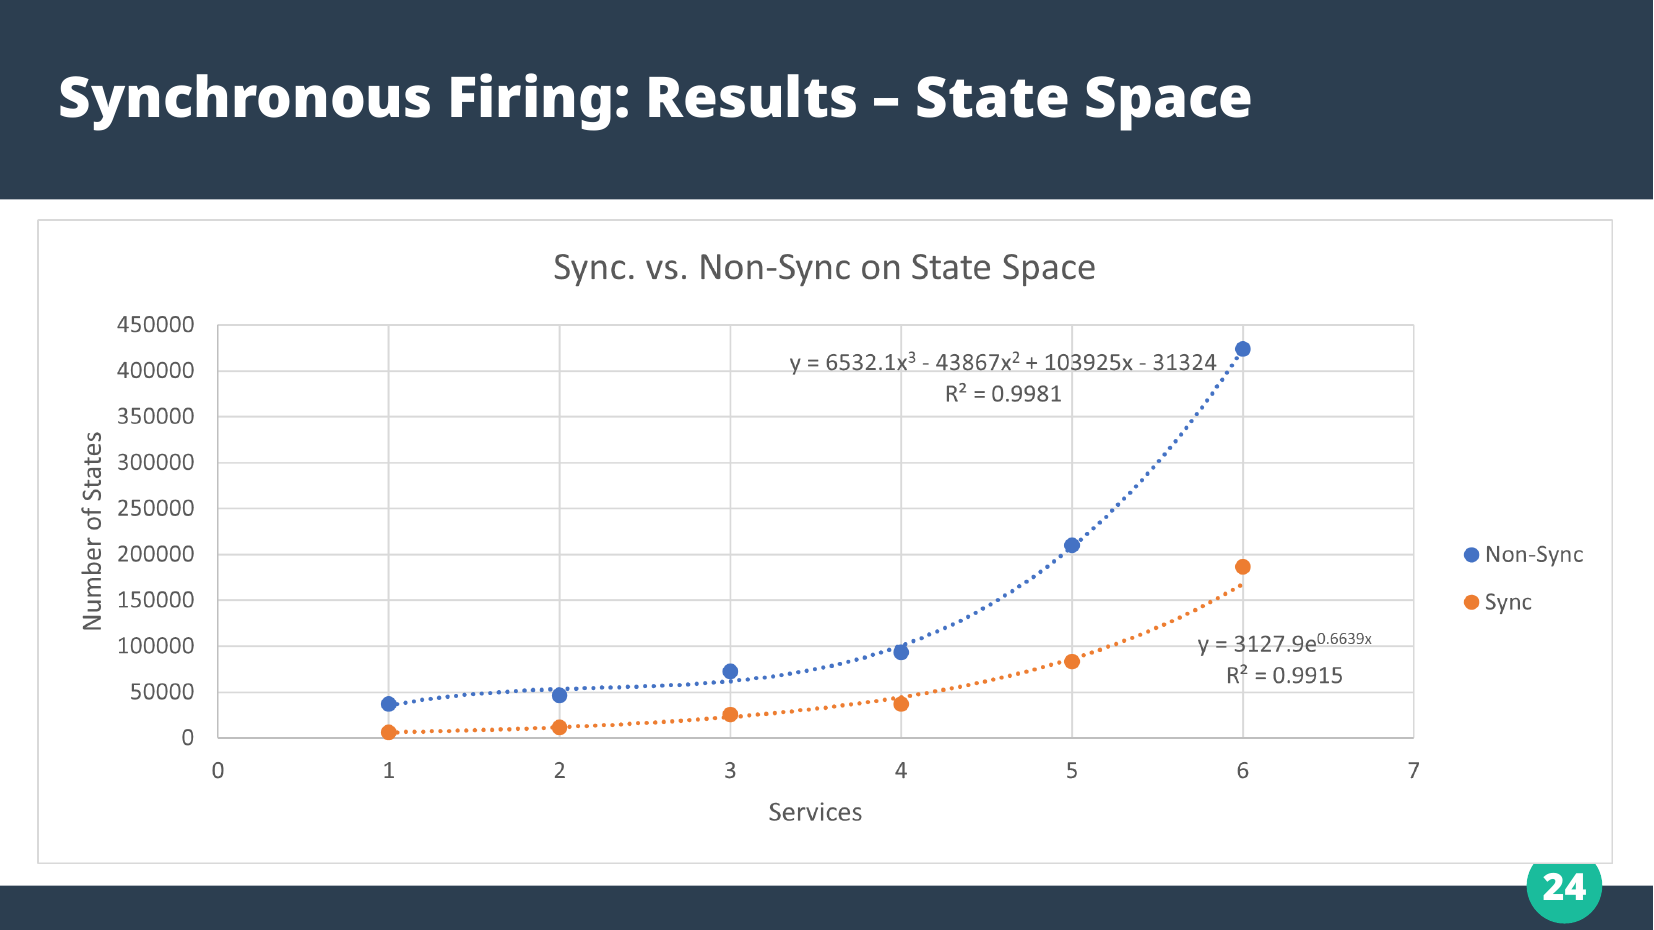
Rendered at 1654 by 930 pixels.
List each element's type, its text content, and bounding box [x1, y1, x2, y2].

picture [37, 219, 1613, 864]
title Synchronous Firing: Results – State Space [58, 36, 1594, 156]
